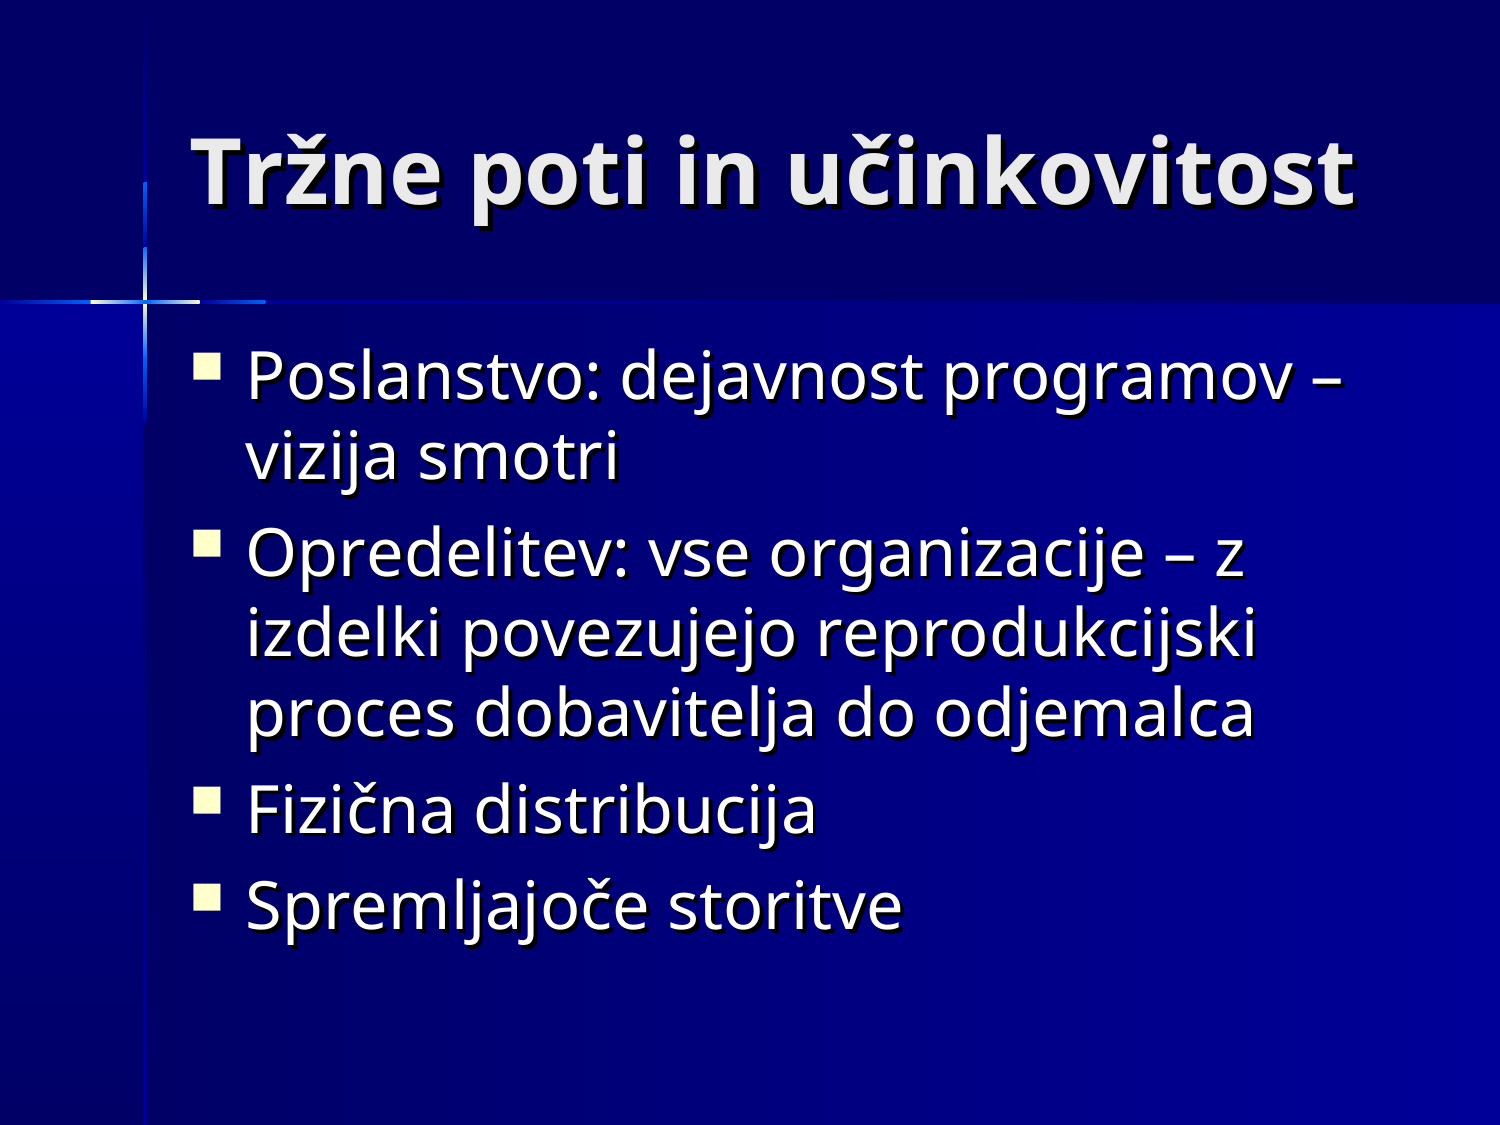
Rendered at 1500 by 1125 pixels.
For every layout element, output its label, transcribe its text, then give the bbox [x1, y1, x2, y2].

list Poslanstvo: dejavnost programov –vizija smotri Opredelitev: vse organizacije – z izdelki povezujejo reprodukcijski proces dobavitelja do odjemalca Fizična distribucija Spremljajoče storitve [174, 324, 1413, 1001]
title Tržne poti in učinkovitost [174, 49, 1413, 285]
